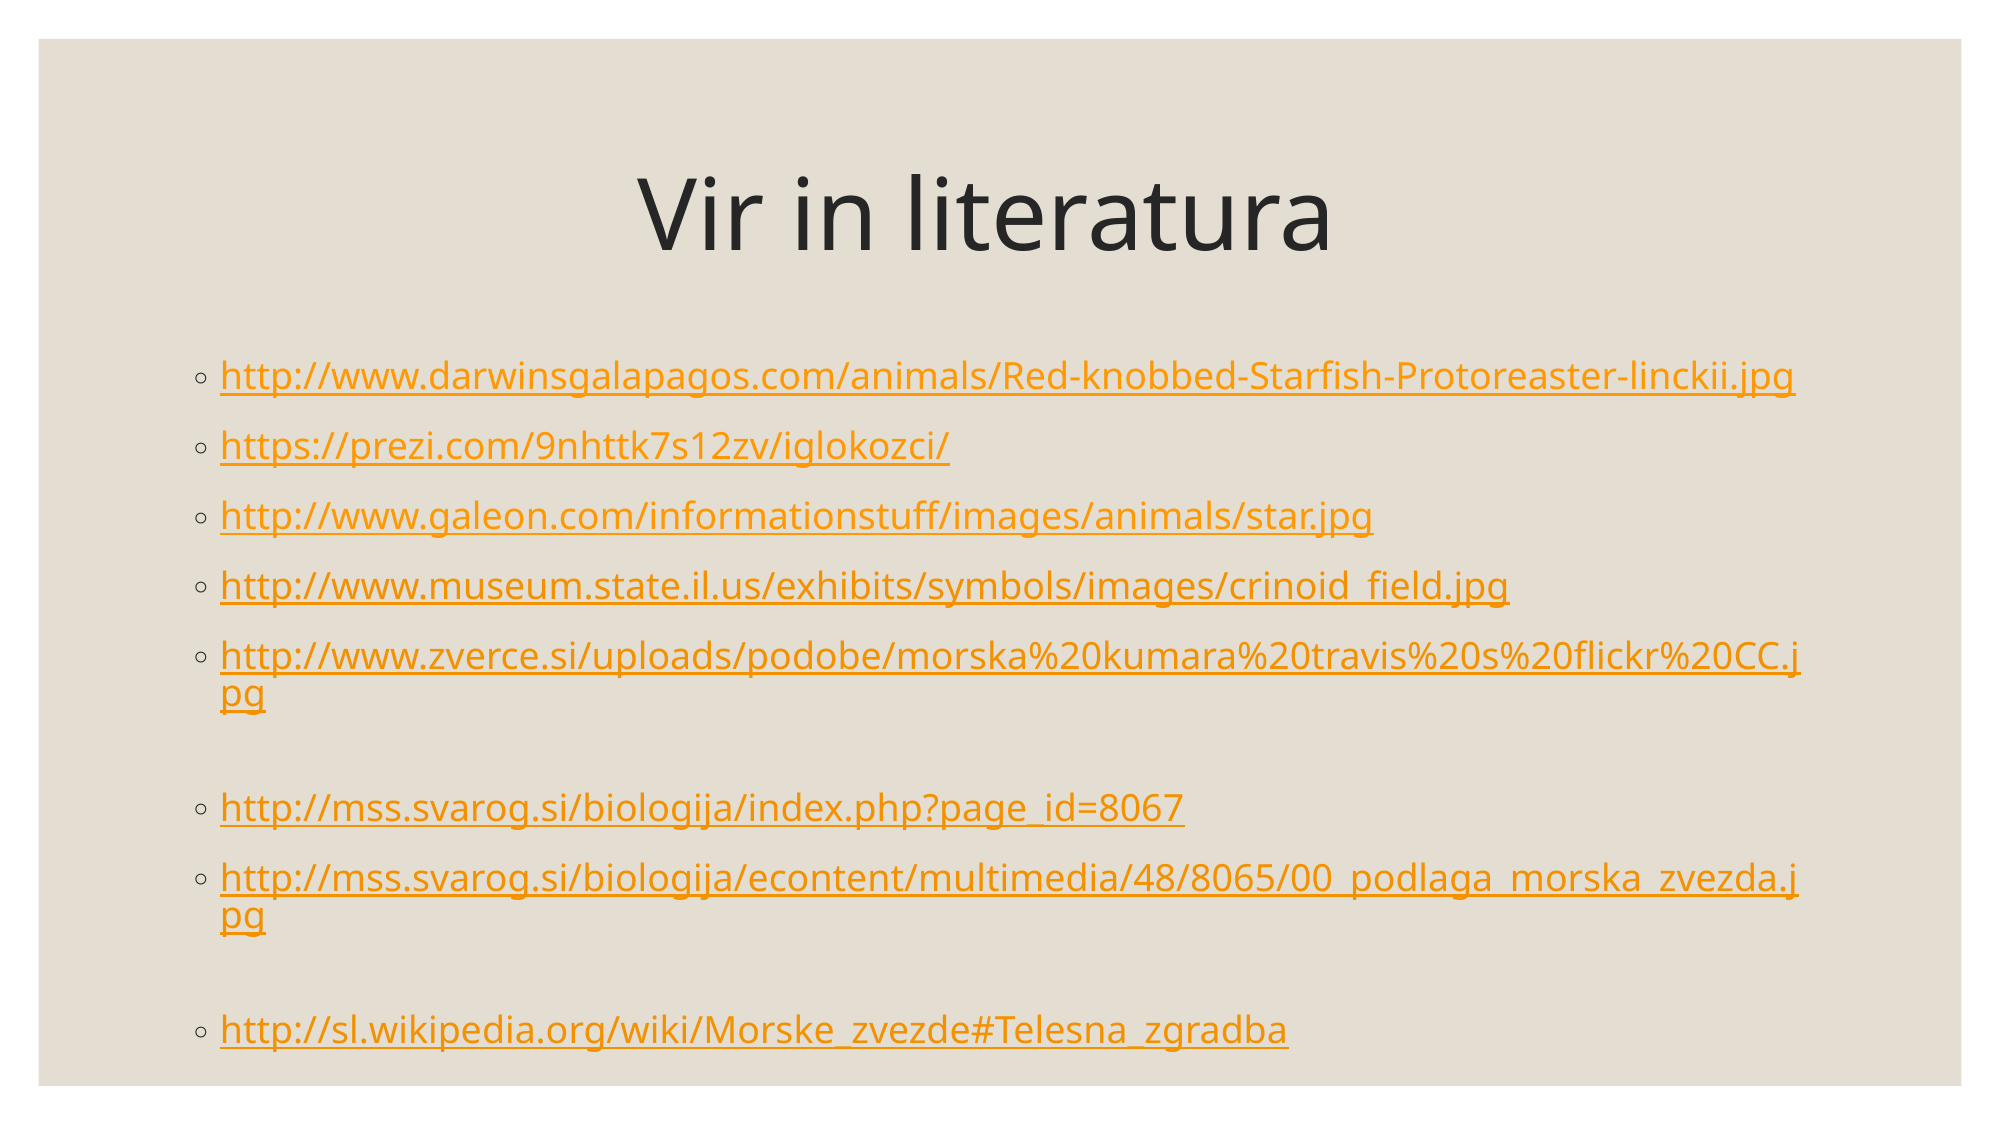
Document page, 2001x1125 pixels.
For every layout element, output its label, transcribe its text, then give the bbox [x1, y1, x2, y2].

list http://www.darwinsgalapagos.com/animals/Red-knobbed-Starfish-Protoreaster-linckii.jpg https://prezi.com/9nhttk7s12zv/iglokozci/ http://www.galeon.com/informationstuff/images/animals/star.jpg http://www.museum.state.il.us/exhibits/symbols/images/crinoid_field.jpg http://www.zverce.si/uploads/podobe/morska%20kumara%20travis%20s%20flickr%20CC.jpg http://mss.svarog.si/biologija/index.php?page_id=8067 http://mss.svarog.si/biologija/econtent/multimedia/48/8065/00_podlaga_morska_zvezda.jpg http://sl.wikipedia.org/wiki/Morske_zvezde#Telesna_zgradba [174, 345, 1825, 991]
title Vir in literatura [174, 105, 1825, 331]
